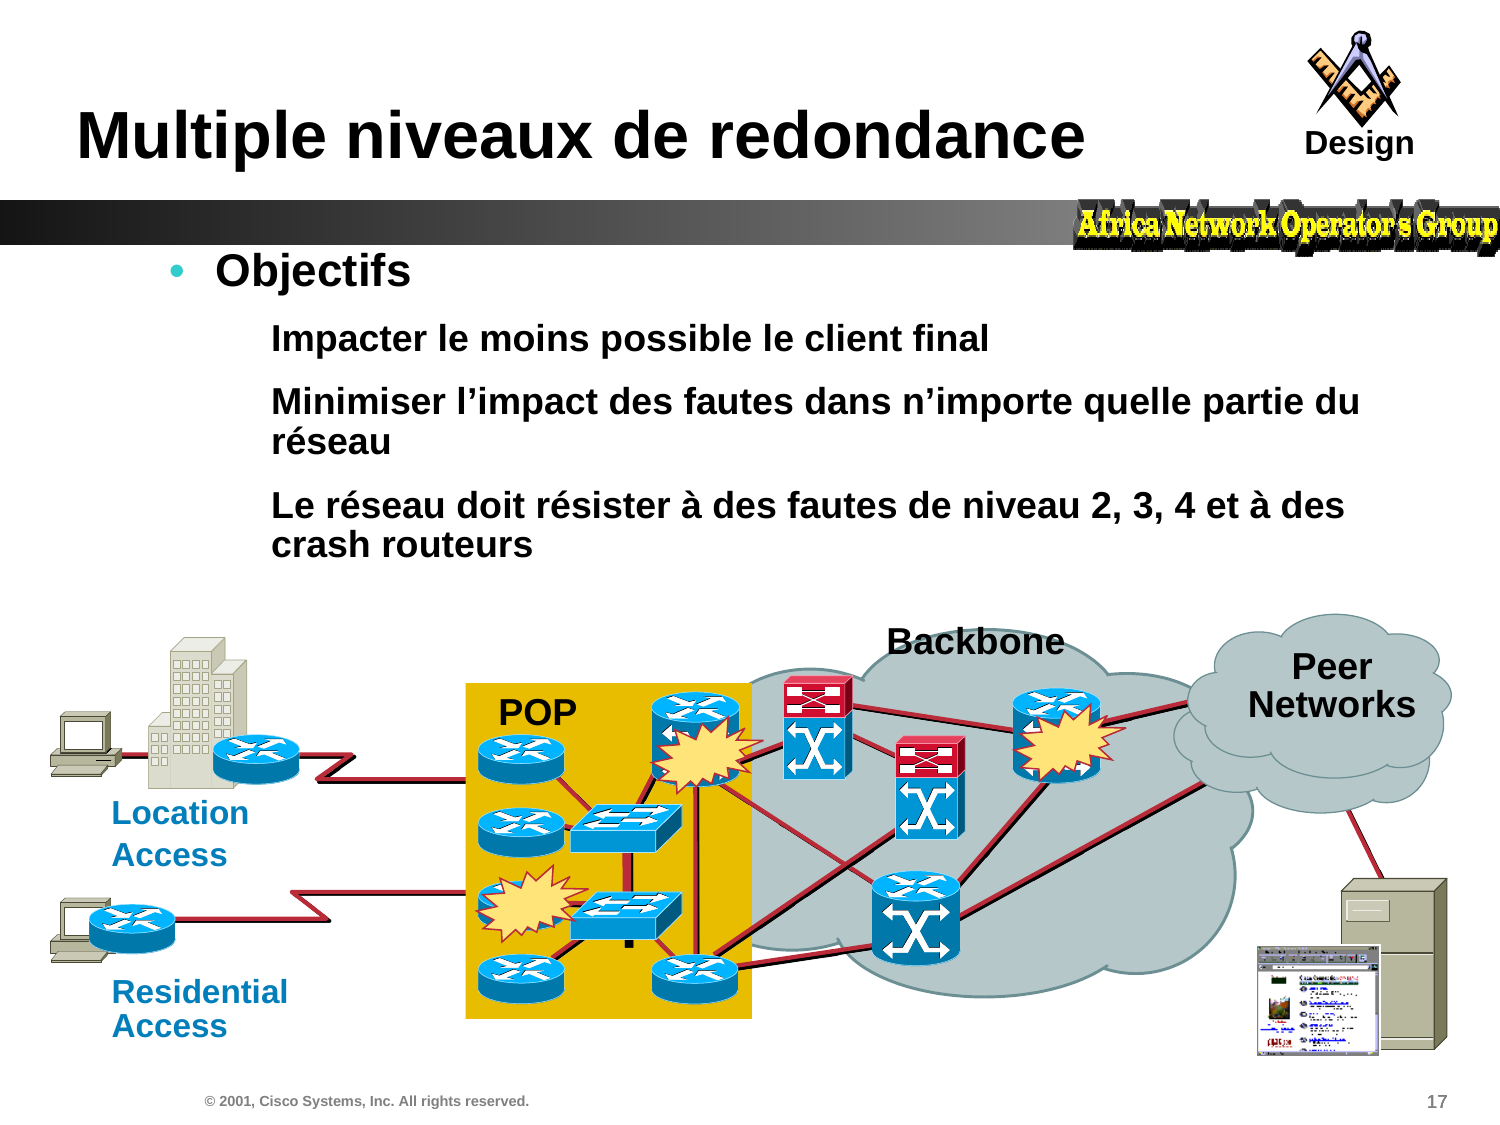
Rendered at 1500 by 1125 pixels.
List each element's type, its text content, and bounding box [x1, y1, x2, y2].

picture [134, 921, 160, 930]
picture [644, 612, 1453, 1000]
picture [570, 804, 683, 854]
text_box Residential Access [96, 969, 314, 1052]
picture [921, 876, 944, 884]
picture [570, 804, 596, 830]
text_box [465, 683, 764, 1019]
picture [528, 734, 565, 747]
picture [478, 772, 565, 785]
picture [497, 813, 520, 821]
picture [664, 727, 676, 739]
picture [623, 818, 655, 825]
title Multiple niveaux de redondance [62, 41, 1314, 180]
picture [106, 909, 130, 917]
picture [495, 751, 518, 760]
picture [919, 889, 945, 898]
picture [525, 740, 549, 748]
picture [700, 697, 724, 706]
picture [478, 734, 515, 746]
picture [478, 807, 565, 820]
picture [699, 960, 722, 968]
picture [105, 920, 128, 930]
picture [526, 959, 548, 967]
text_box Design [1292, 118, 1428, 168]
picture [260, 740, 284, 748]
picture [752, 808, 840, 925]
picture [494, 971, 517, 980]
picture [262, 734, 300, 747]
picture [478, 954, 508, 966]
picture [497, 740, 520, 748]
picture [1070, 180, 1500, 275]
picture [50, 897, 176, 963]
picture [478, 992, 565, 1005]
picture [705, 954, 739, 971]
picture [586, 909, 618, 915]
picture [890, 876, 915, 884]
picture [524, 971, 549, 980]
picture [651, 991, 739, 1005]
text_box [726, 936, 752, 963]
picture [496, 959, 519, 967]
picture [524, 752, 547, 761]
picture [669, 959, 693, 967]
picture [552, 880, 561, 885]
picture [685, 774, 740, 788]
picture [570, 891, 683, 941]
picture [698, 710, 724, 720]
picture [524, 825, 550, 834]
picture [148, 637, 300, 790]
picture [634, 807, 666, 814]
text_box POP [483, 684, 593, 741]
picture [231, 740, 254, 748]
picture [137, 909, 160, 917]
picture [697, 971, 723, 980]
picture [1340, 877, 1448, 1051]
picture [50, 711, 123, 777]
picture [145, 904, 176, 921]
picture [586, 821, 618, 830]
text_box [1013, 704, 1127, 782]
picture [478, 880, 501, 893]
picture [597, 898, 628, 905]
picture [651, 774, 676, 788]
picture [668, 709, 692, 719]
picture [1307, 29, 1402, 118]
picture [595, 810, 628, 817]
picture [478, 919, 501, 932]
text_box Location Access [96, 790, 265, 881]
picture [669, 697, 694, 705]
picture [651, 691, 740, 705]
picture [667, 971, 690, 980]
picture [478, 846, 516, 858]
picture [623, 905, 655, 912]
picture [538, 919, 565, 932]
picture [259, 752, 282, 761]
text_box Peer Networks [1232, 642, 1432, 733]
picture [651, 954, 685, 967]
picture [527, 845, 565, 858]
text_box [700, 788, 752, 954]
picture [525, 813, 549, 821]
picture [884, 905, 948, 957]
picture [535, 954, 565, 966]
text_box Backbone [871, 613, 1081, 670]
text_box Objectifs Impacter le moins possible le client final Minimiser l’impact des fautes dans n’importe quelle partie du réseau Le réseau doit résister à des fautes de niveau 2, 3, 4 et à des crash routeurs [123, 240, 1407, 573]
picture [494, 824, 518, 834]
picture [888, 888, 912, 898]
picture [1257, 946, 1379, 1056]
picture [229, 751, 252, 760]
